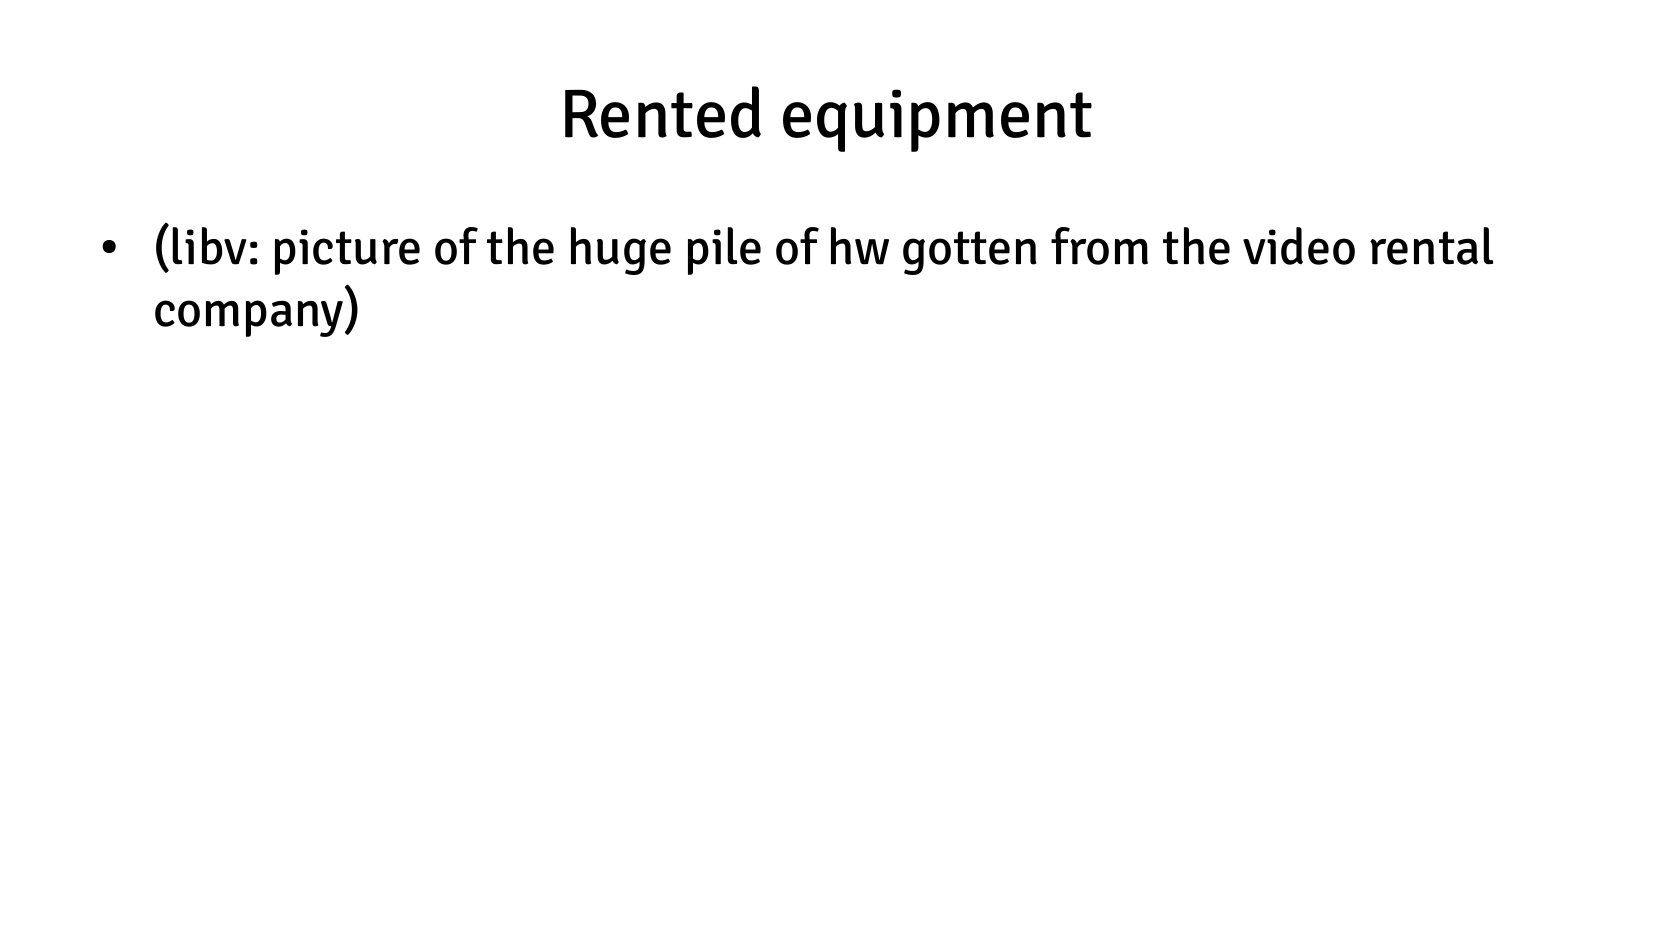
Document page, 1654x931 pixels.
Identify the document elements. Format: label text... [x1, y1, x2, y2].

title Rented equipment [82, 37, 1571, 193]
list (libv: picture of the huge pile of hw gotten from the video rental company) [82, 217, 1571, 758]
